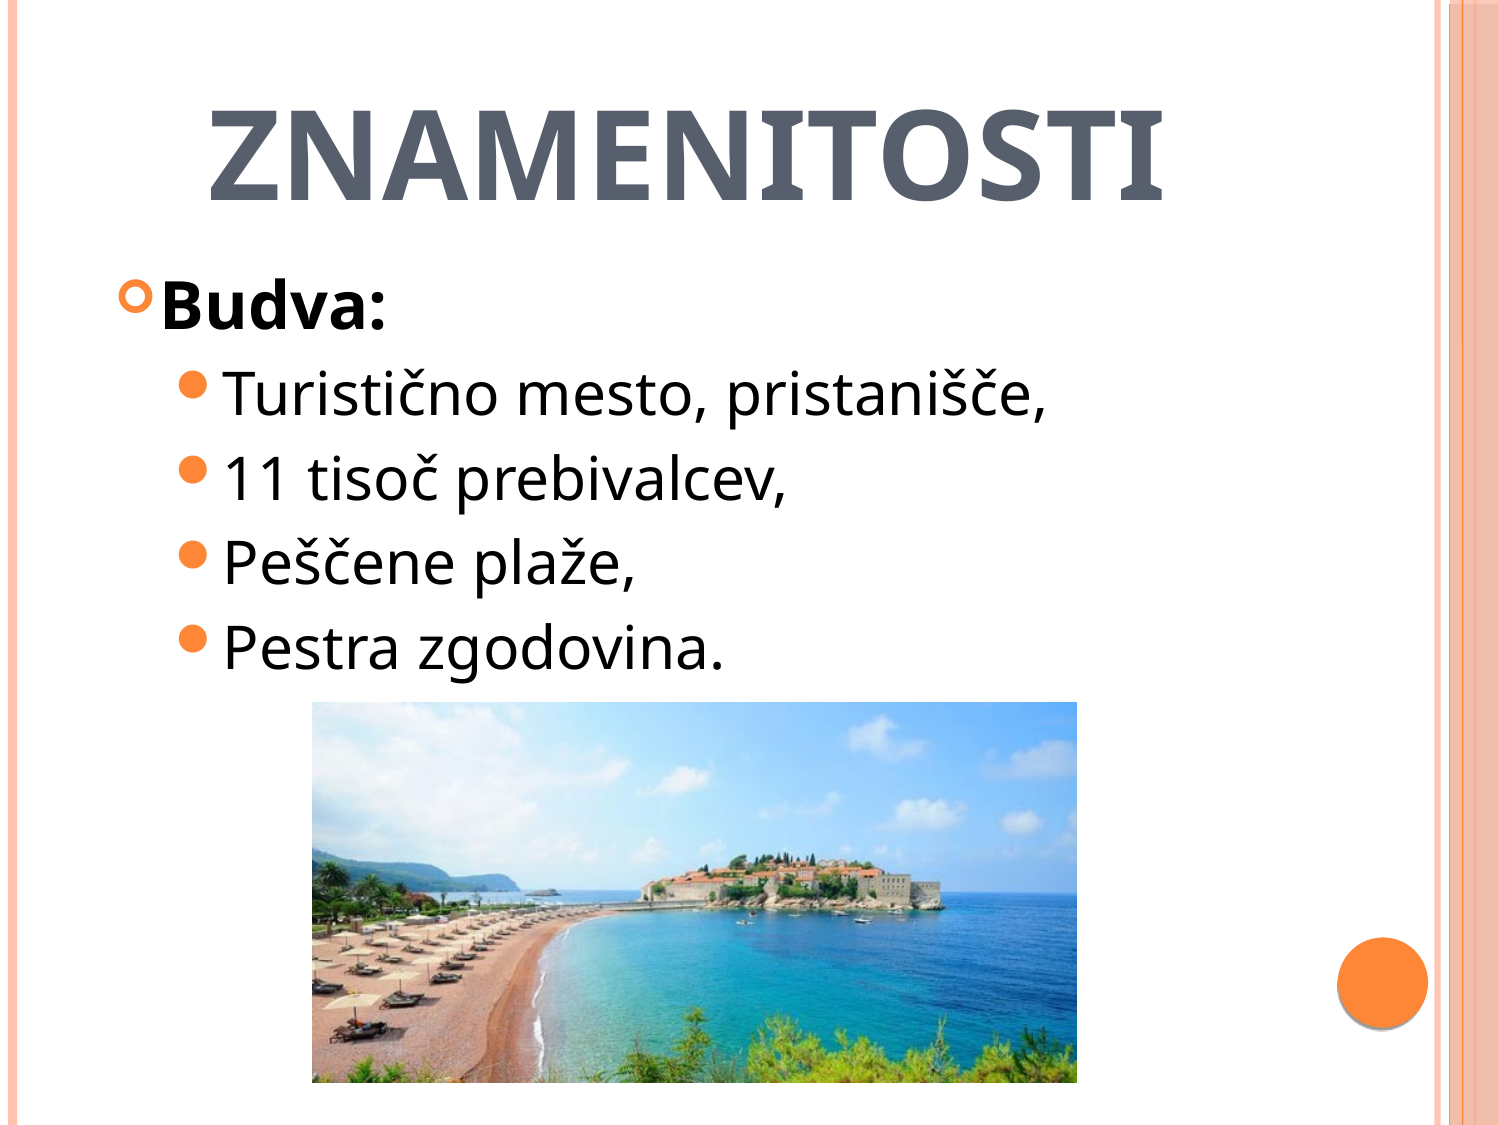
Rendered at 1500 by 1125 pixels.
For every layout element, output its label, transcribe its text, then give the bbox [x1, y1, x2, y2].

picture [312, 702, 1077, 1084]
text_box Budva: Turistično mesto, pristanišče, 11 tisoč prebivalcev, Peščene plaže, Pestra zgodovina. [99, 255, 1325, 1055]
title Znamenitosti [75, 45, 1300, 233]
picture [1063, 1027, 1070, 1033]
